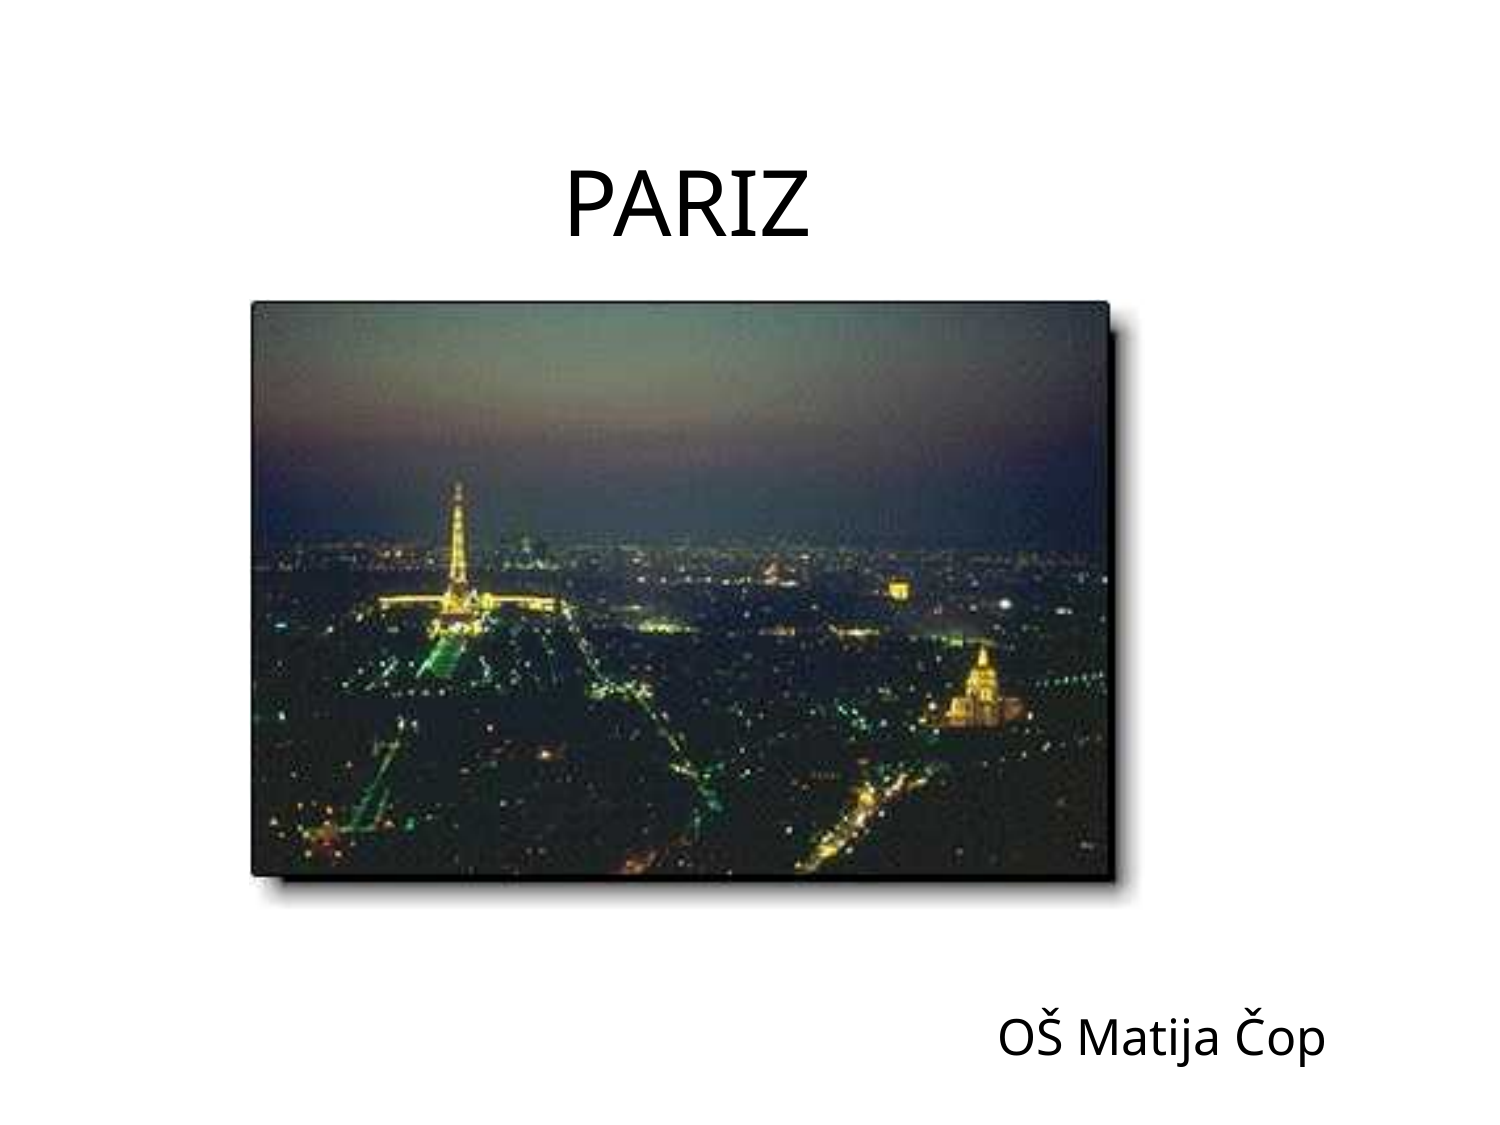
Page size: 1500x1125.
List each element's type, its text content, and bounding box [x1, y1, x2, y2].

picture [249, 299, 1145, 912]
text_box PARIZ [174, 137, 1200, 263]
text_box OŠ Matija Čop [887, 912, 1438, 1073]
